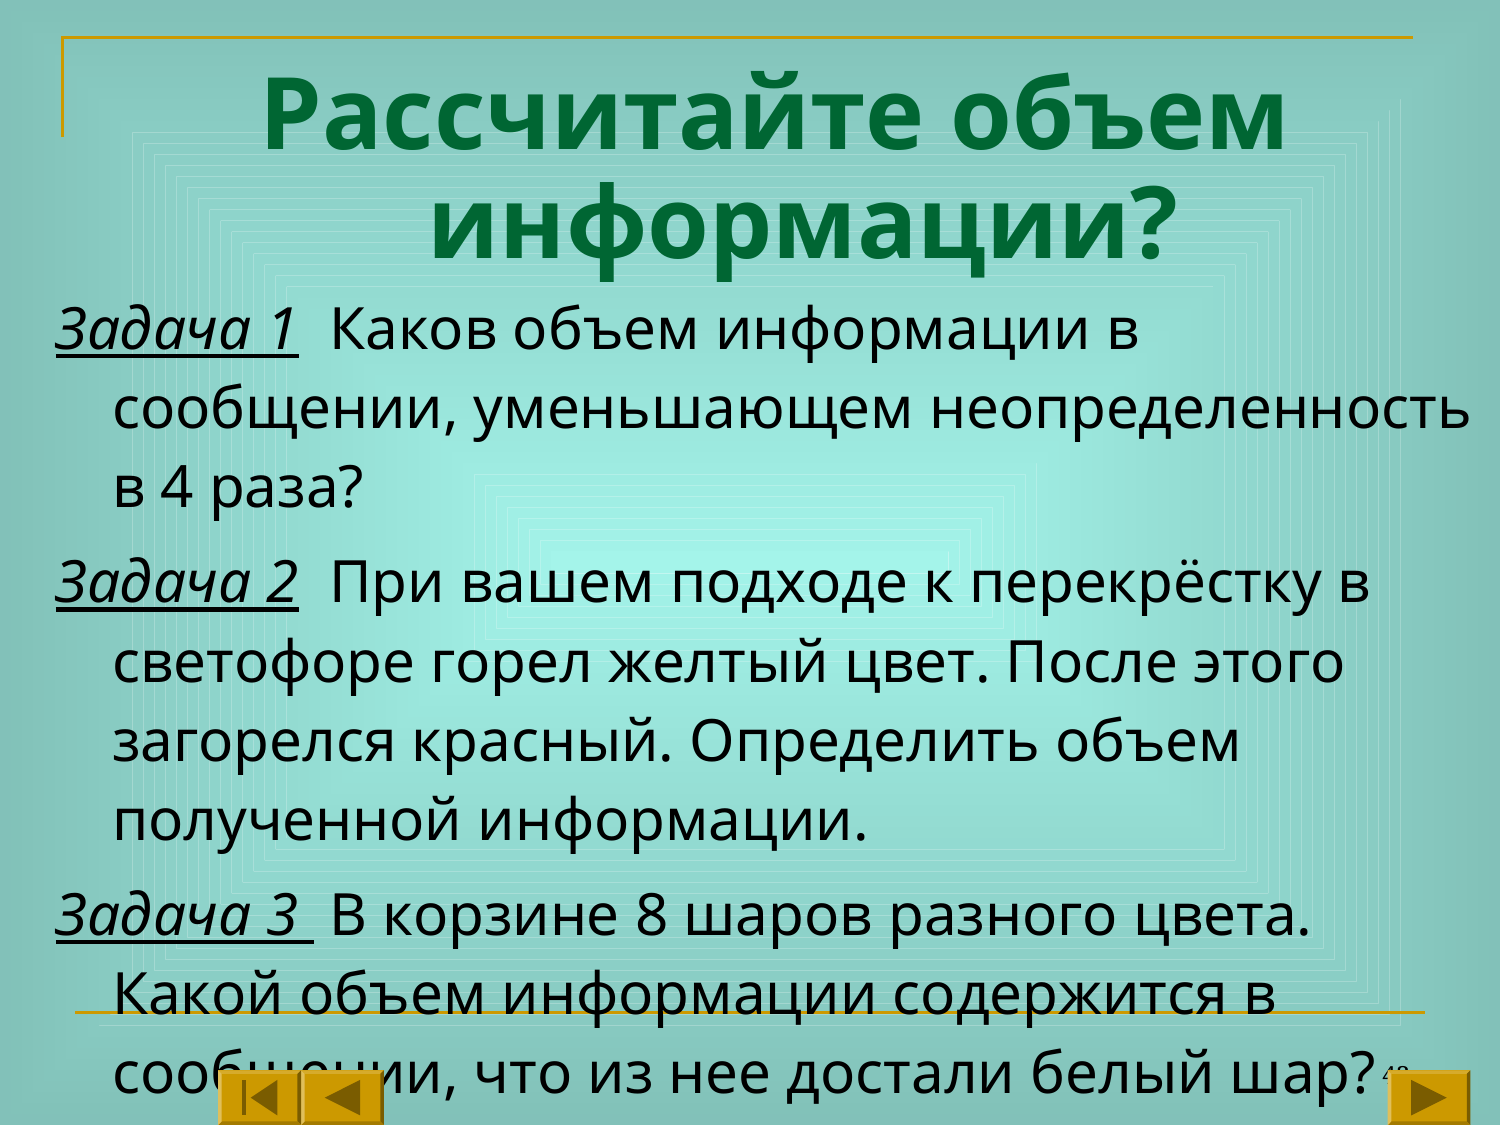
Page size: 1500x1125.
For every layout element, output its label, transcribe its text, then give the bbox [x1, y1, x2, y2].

text_box [220, 1070, 302, 1125]
list Задача 1 Каков объем информации в сообщении, уменьшающем неопределенность в 4 раза? Задача 2 При вашем подходе к перекрёстку в светофоре горел желтый цвет. После этого загорелся красный. Определить объем полученной информации. Задача 3 В корзине 8 шаров разного цвета. Какой объем информации содержится в сообщении, что из нее достали белый шар? [41, 208, 1500, 1022]
title Рассчитайте объем информации? [74, 54, 1475, 208]
text_box [303, 1070, 384, 1125]
text_box [1389, 1070, 1471, 1125]
